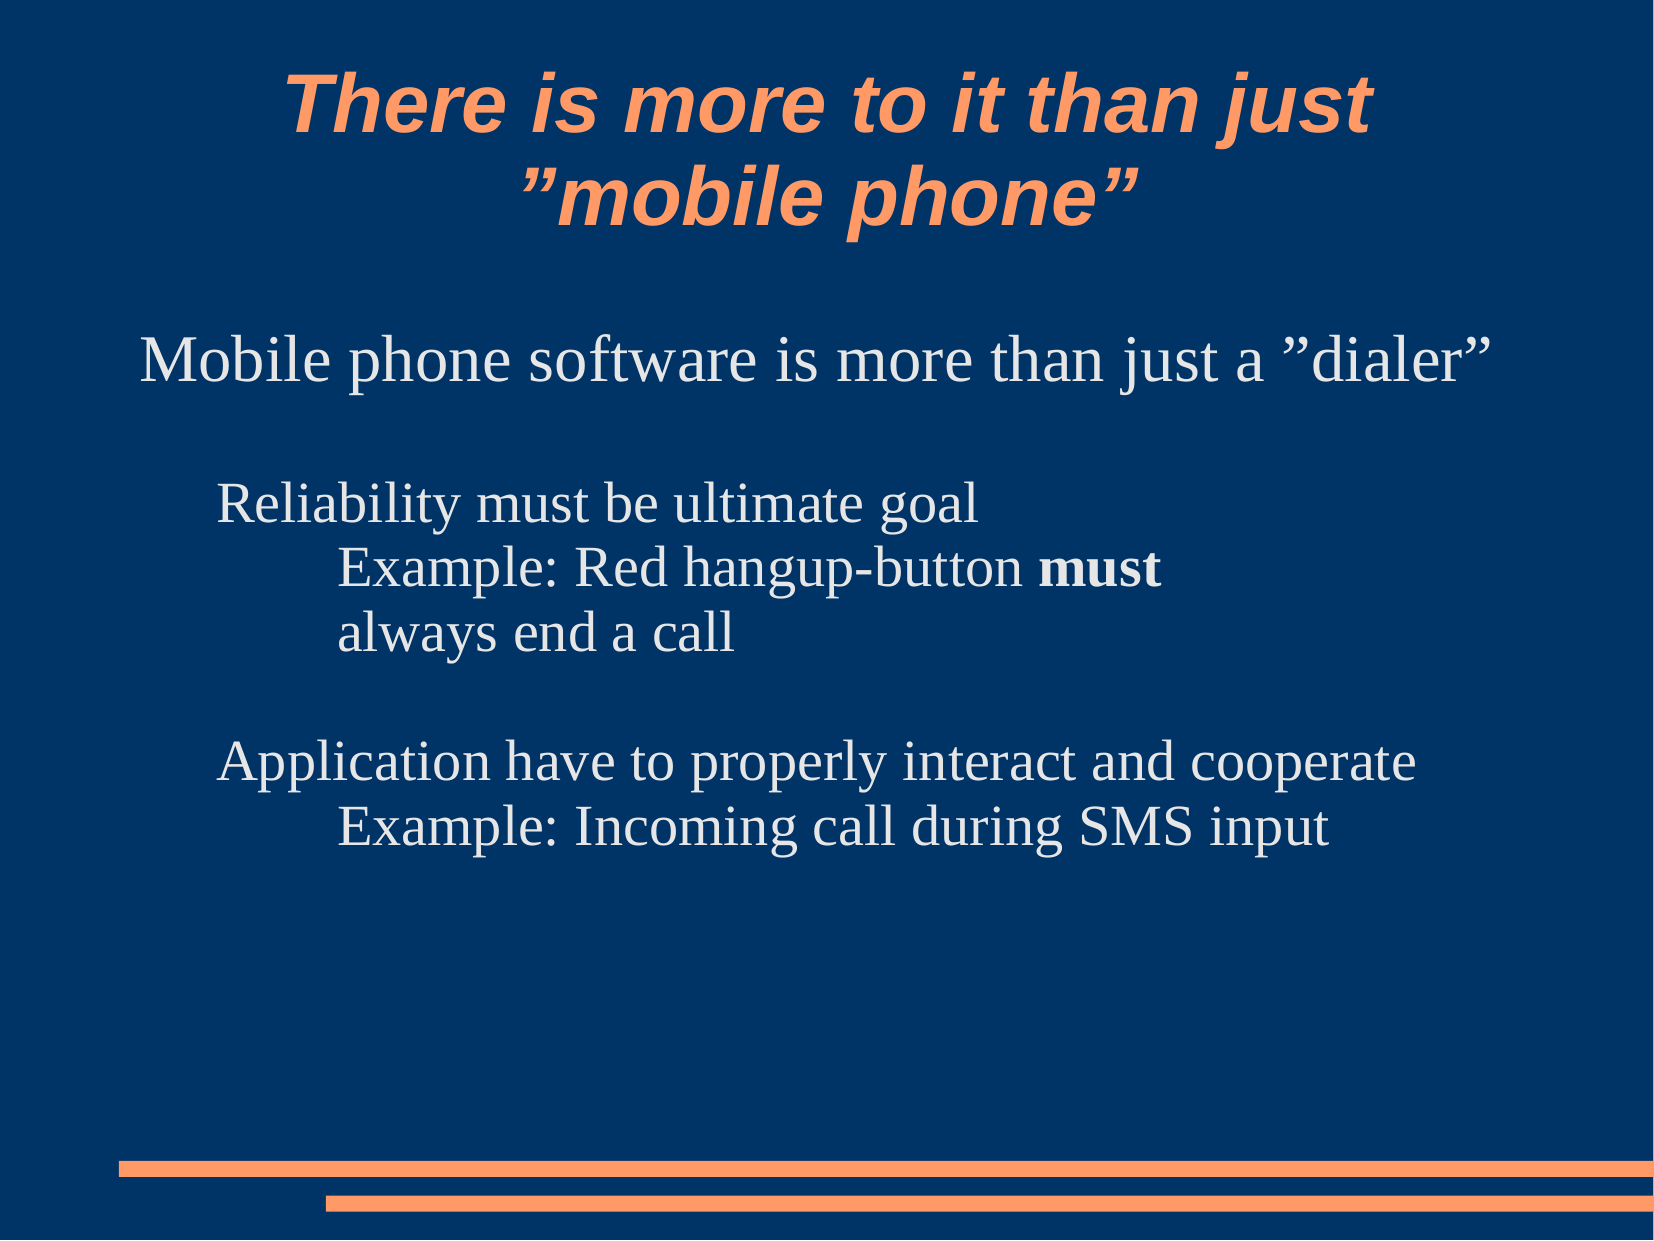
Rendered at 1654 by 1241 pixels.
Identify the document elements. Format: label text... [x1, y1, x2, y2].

list Mobile phone software is more than just a ”dialer” Reliability must be ultimate goal Example: Red hangup-button must always end a call Application have to properly interact and cooperate Example: Incoming call during SMS input [121, 322, 1561, 1133]
title There is more to it than just ”mobile phone” [121, 46, 1534, 254]
